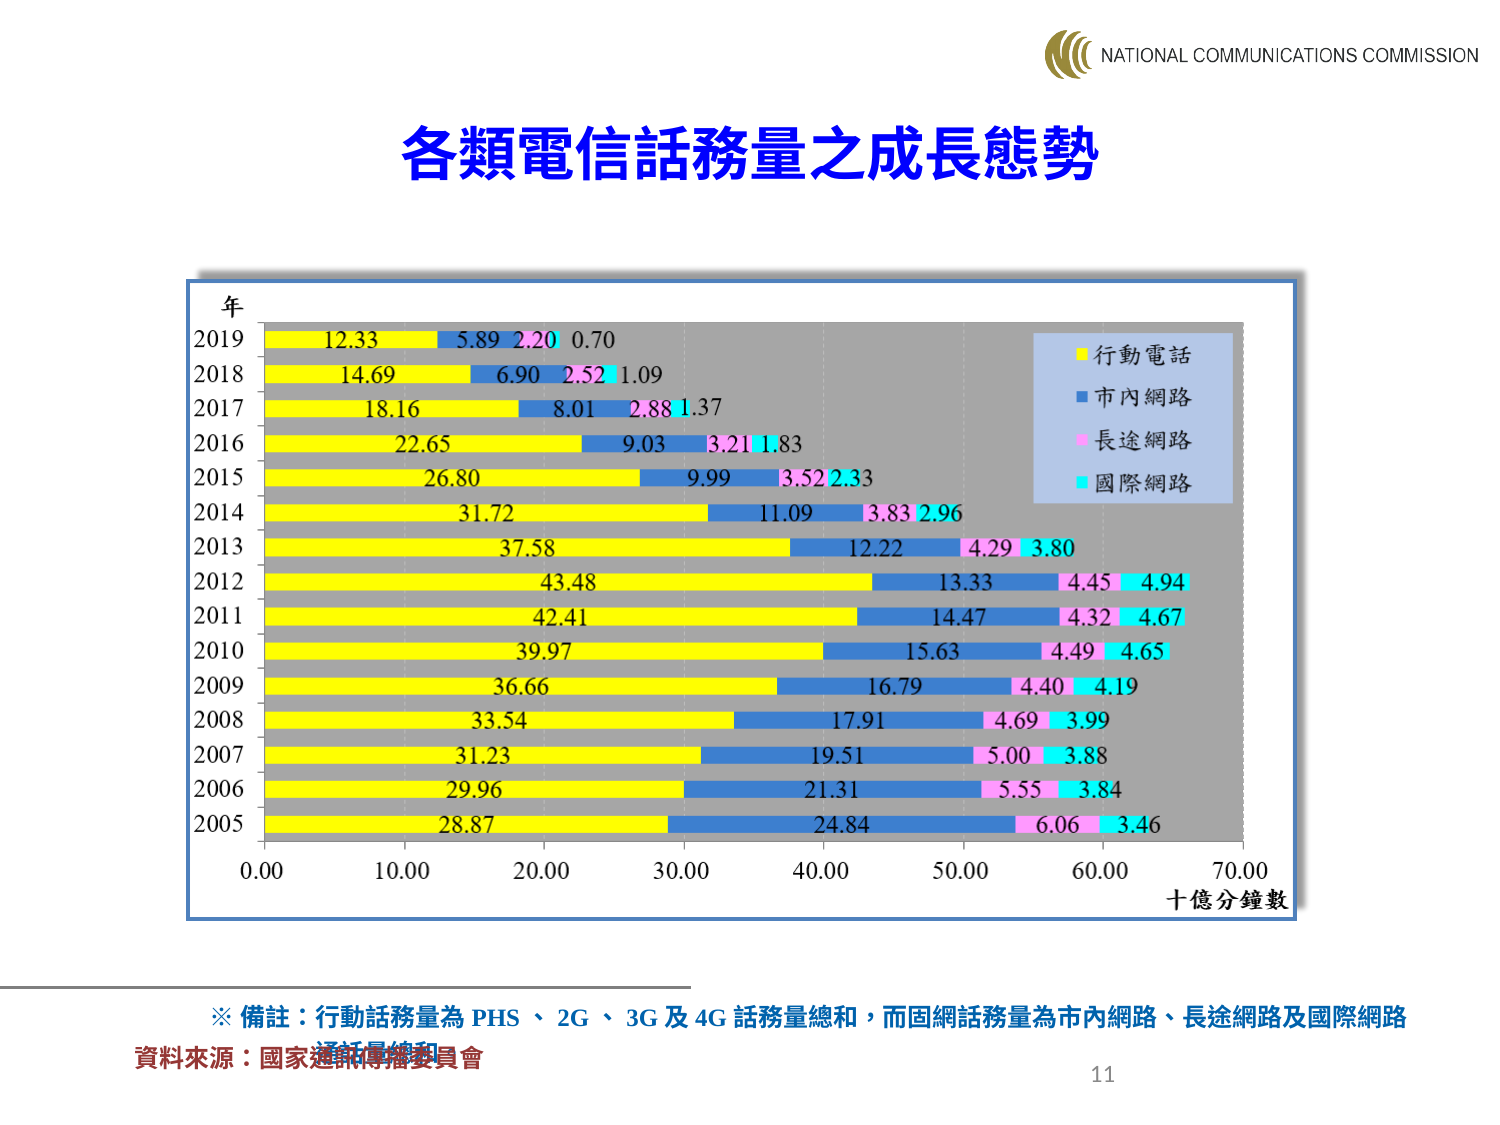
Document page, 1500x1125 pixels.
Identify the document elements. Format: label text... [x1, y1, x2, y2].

picture [1045, 30, 1479, 79]
text_box [1074, 1042, 1426, 1103]
text_box ※備註：行動話務量為PHS、2G、3G及4G話務量總和，而固網話務量為市內網路、長途網路及國際網路通話量總和。 [0, 987, 1424, 1037]
picture [186, 262, 1314, 921]
text_box 資料來源：國家通訊傳播委員會 [0, 1035, 703, 1081]
text_box 各類電信話務量之成長態勢 [0, 90, 1500, 216]
